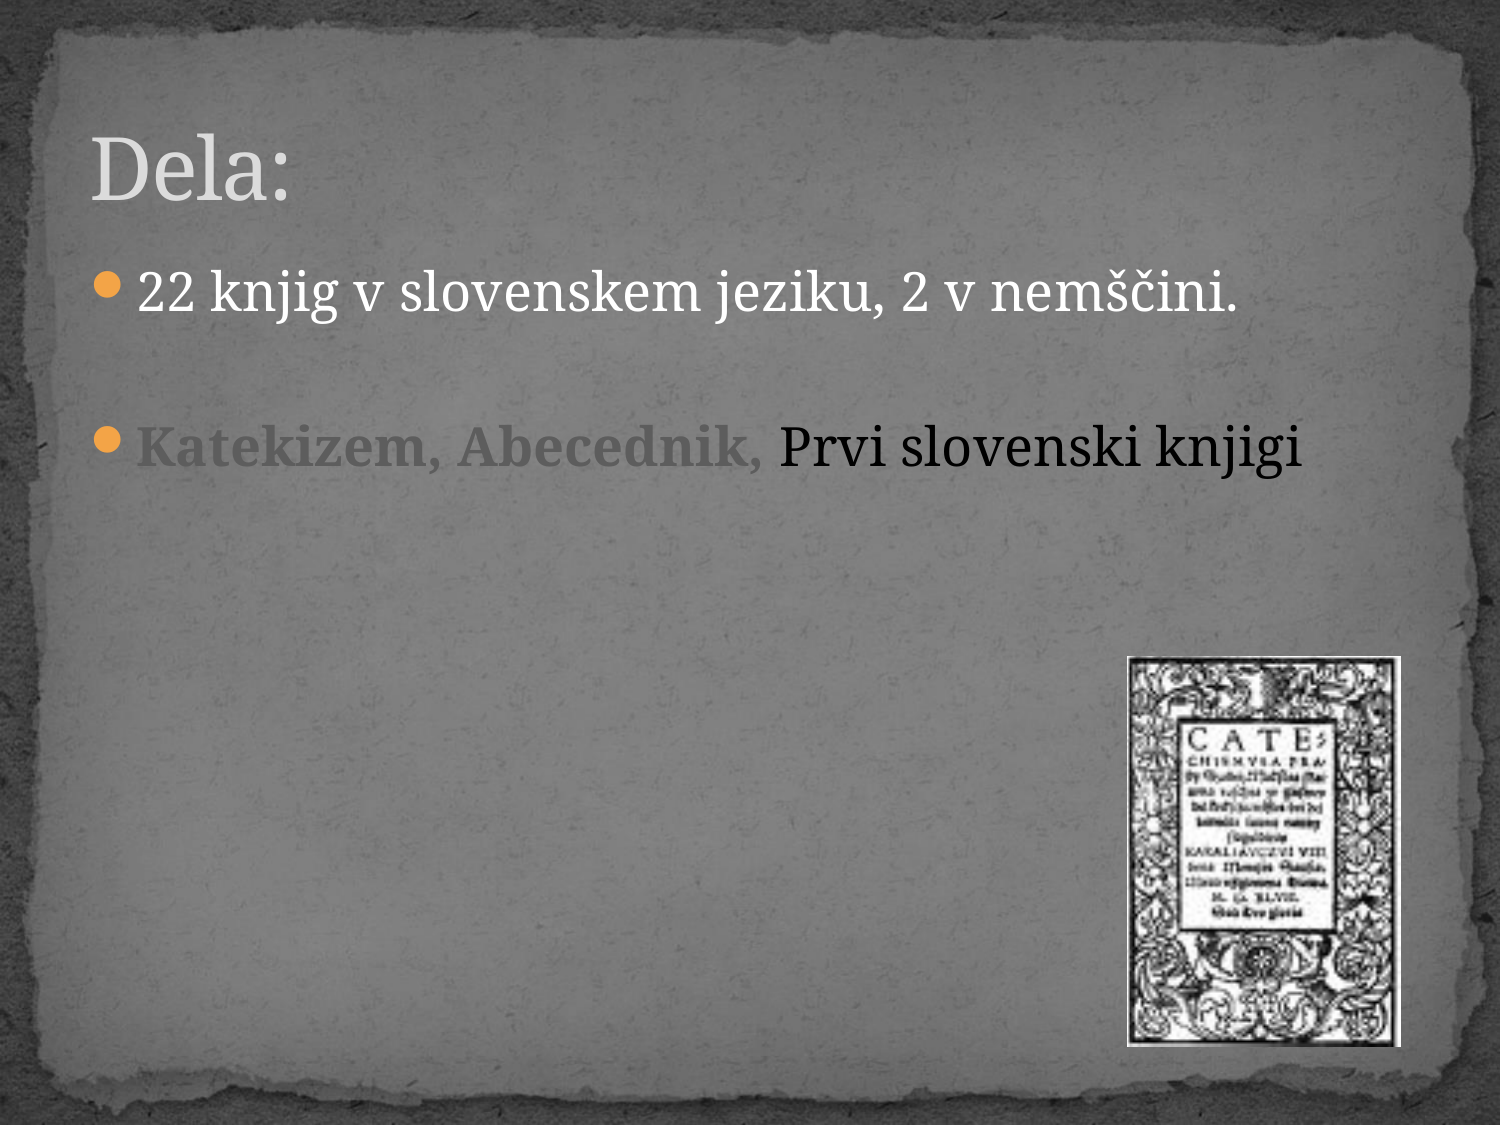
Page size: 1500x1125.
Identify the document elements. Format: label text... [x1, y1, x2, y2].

picture [0, 0, 1500, 1125]
title Dela: [75, 24, 1425, 225]
list 22 knjig v slovenskem jeziku, 2 v nemščini. Katekizem, Abecednik, Prvi slovenski knjigi [75, 249, 1425, 1000]
